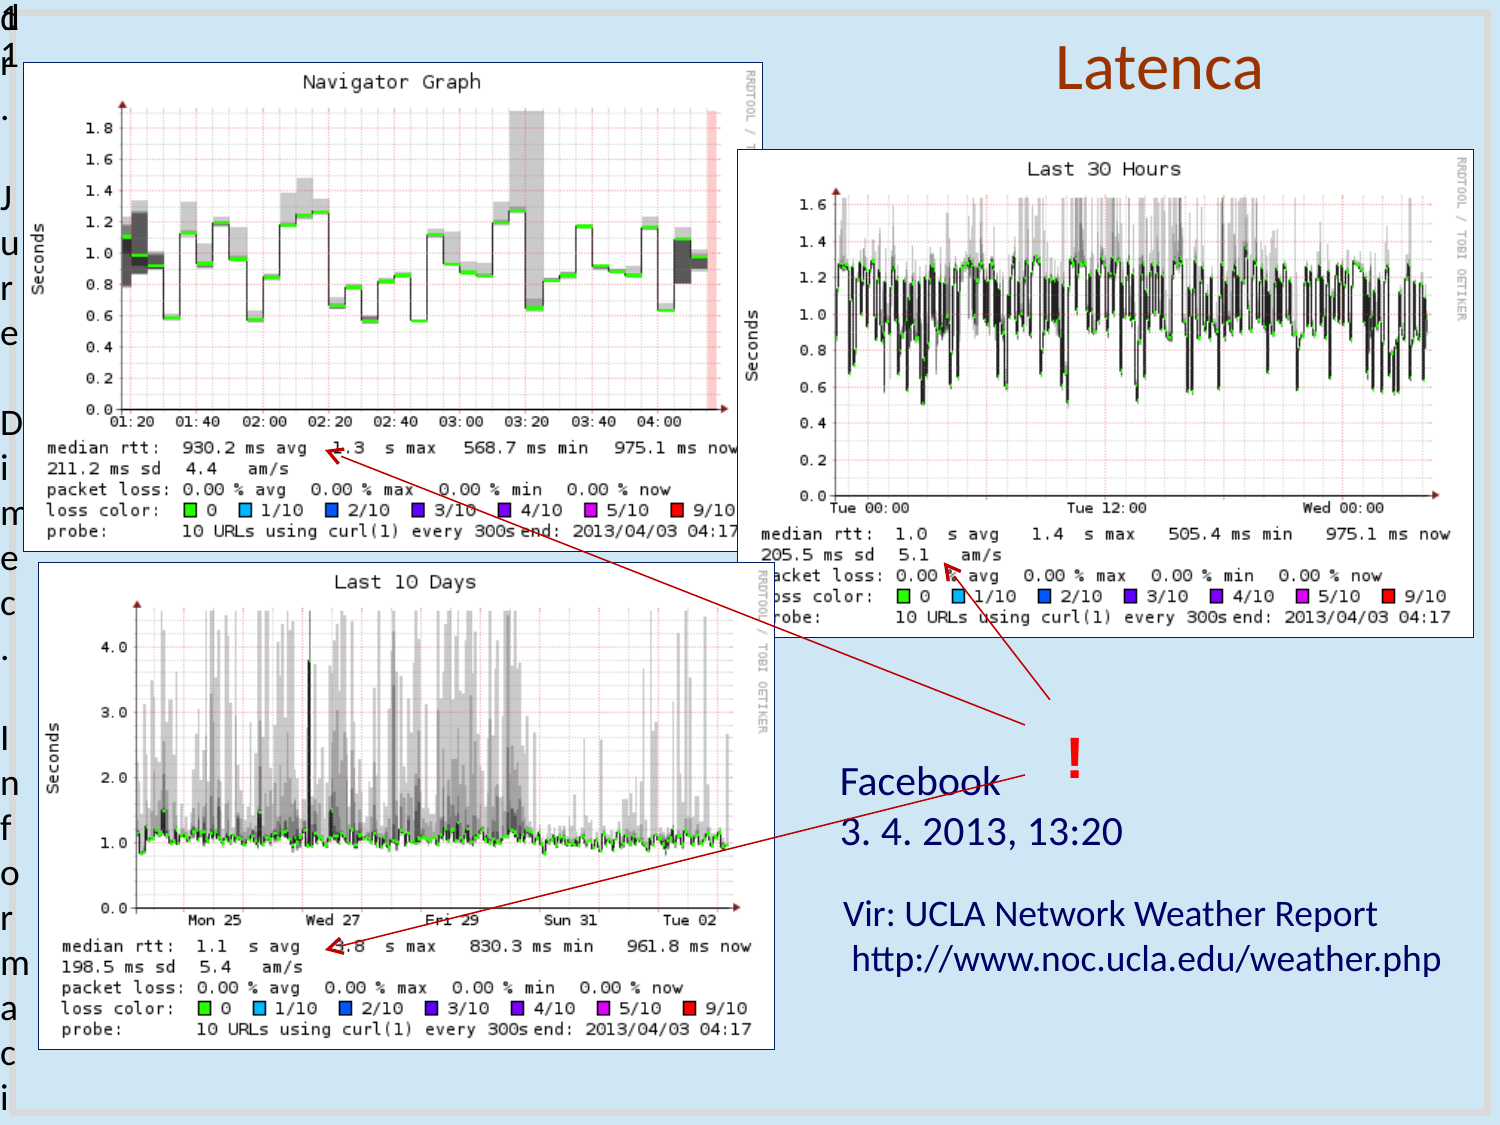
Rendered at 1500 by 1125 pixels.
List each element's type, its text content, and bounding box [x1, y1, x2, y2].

title Latenca [844, 19, 1475, 107]
text_box Vir: UCLA Network Weather Report http://www.noc.ucla.edu/weather.php [828, 881, 1458, 987]
picture [23, 62, 1474, 638]
text_box Facebook 3. 4. 2013, 13:20 [824, 746, 1274, 862]
picture [38, 562, 798, 1050]
text_box ! [1050, 712, 1100, 798]
